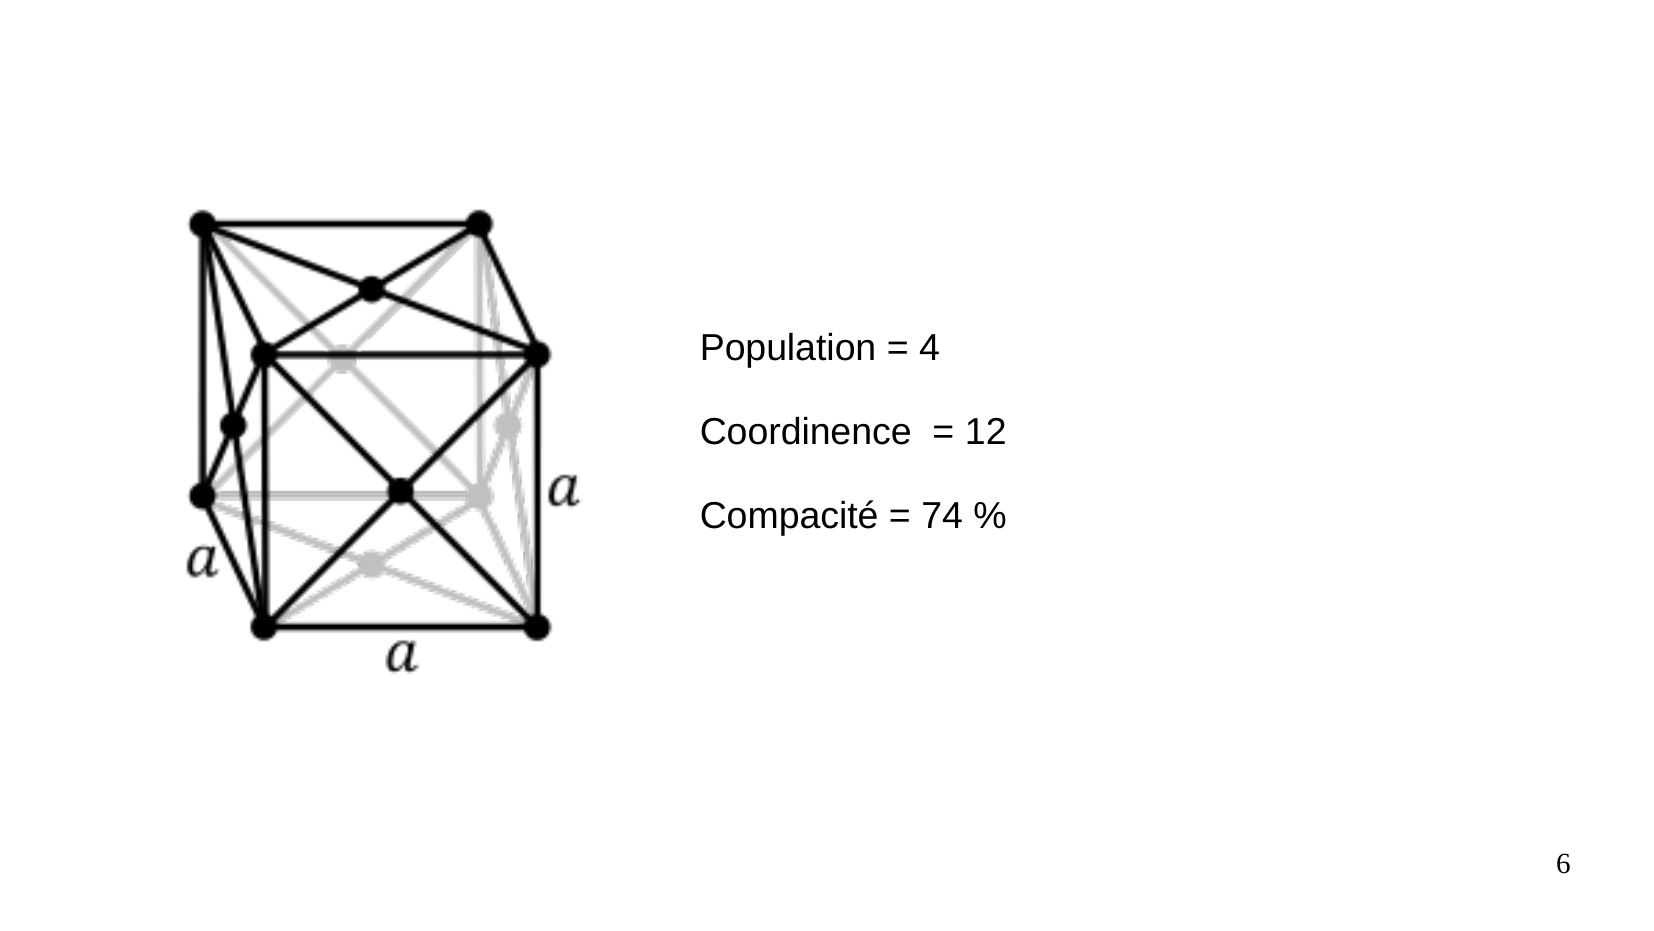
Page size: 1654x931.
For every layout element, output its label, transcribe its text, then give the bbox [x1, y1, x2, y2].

text_box Population = 4 Coordinence = 12 Compacité = 74 % [685, 318, 1063, 712]
picture [177, 200, 591, 684]
